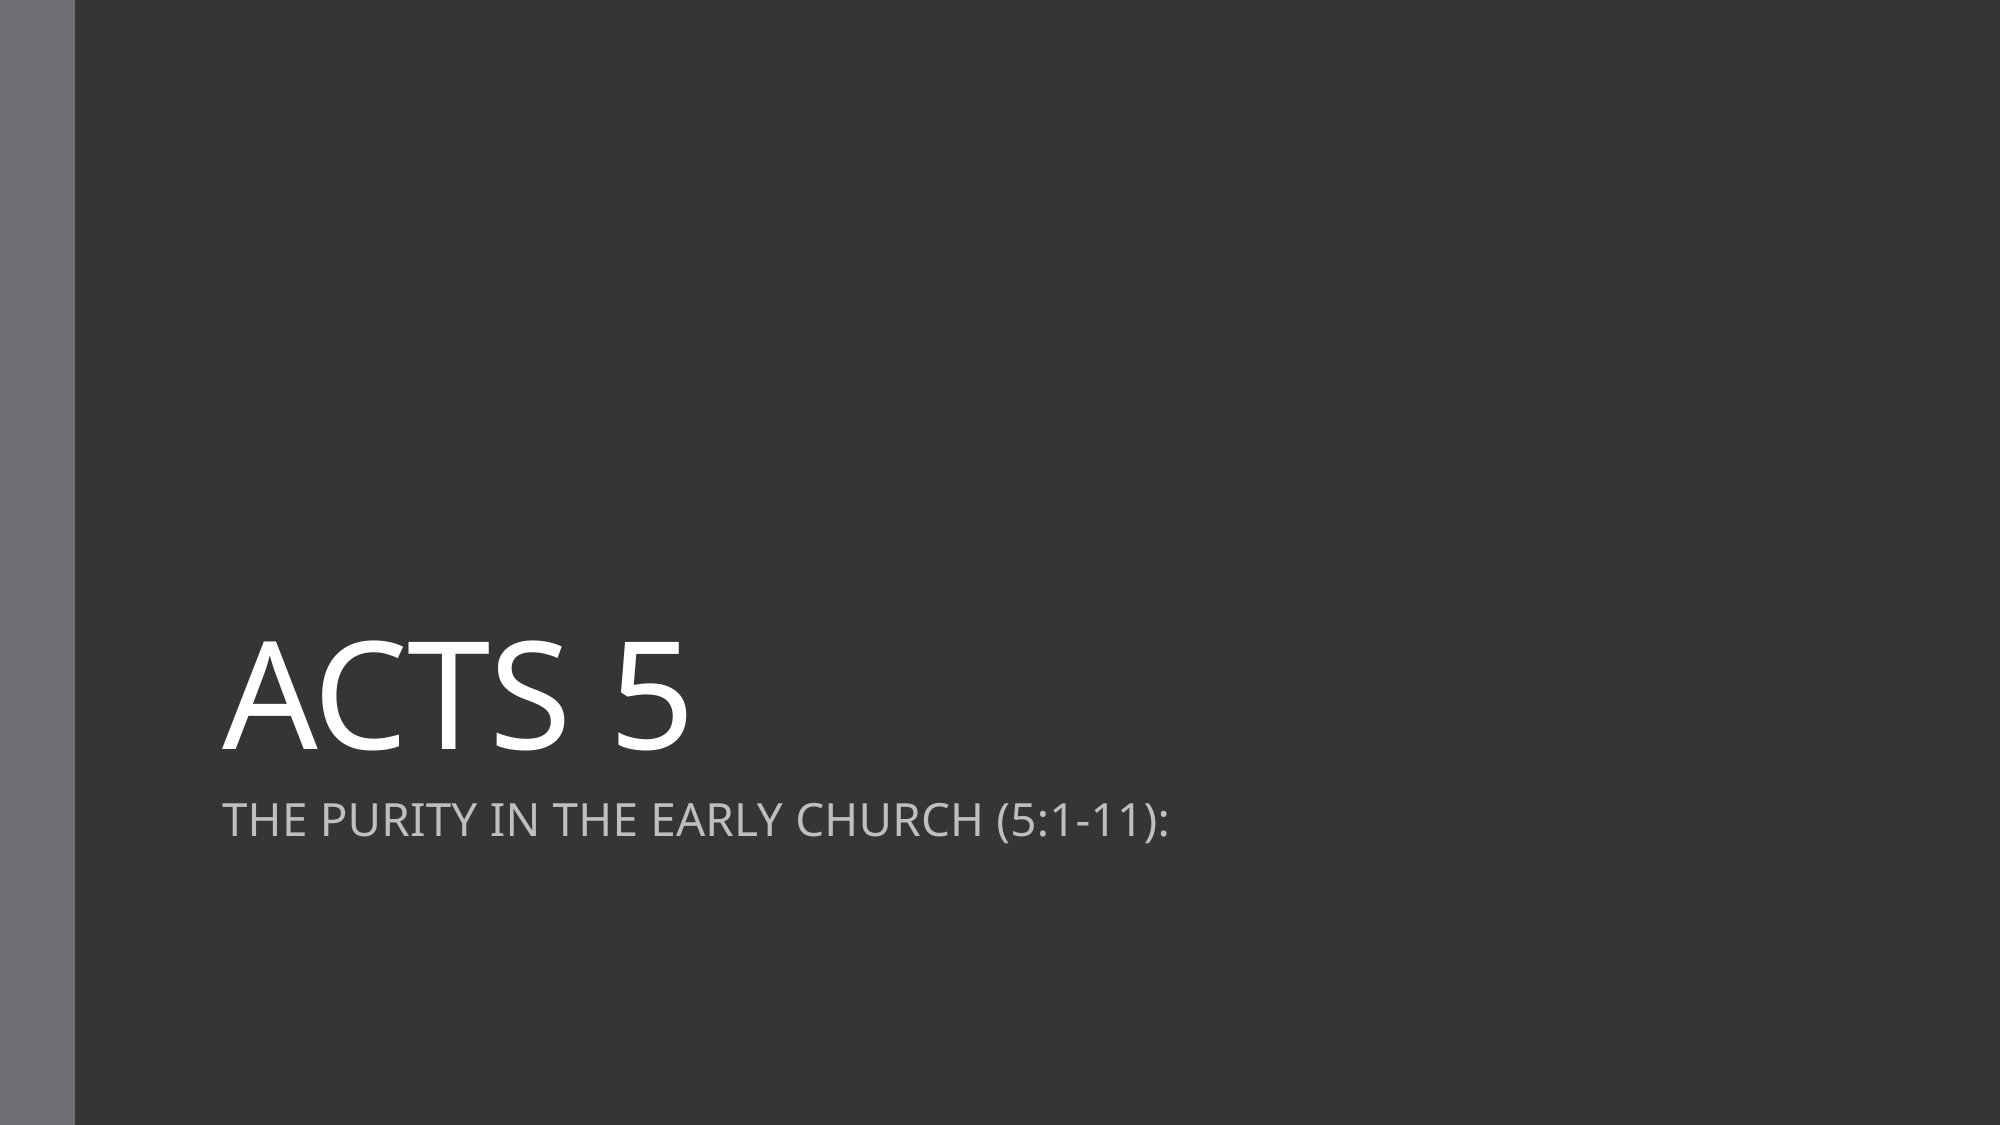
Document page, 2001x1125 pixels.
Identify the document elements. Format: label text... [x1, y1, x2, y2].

subtitle THE PURITY IN THE EARLY CHURCH (5:1-11): [206, 787, 1752, 1066]
title ACTS 5 [206, 124, 1752, 787]
